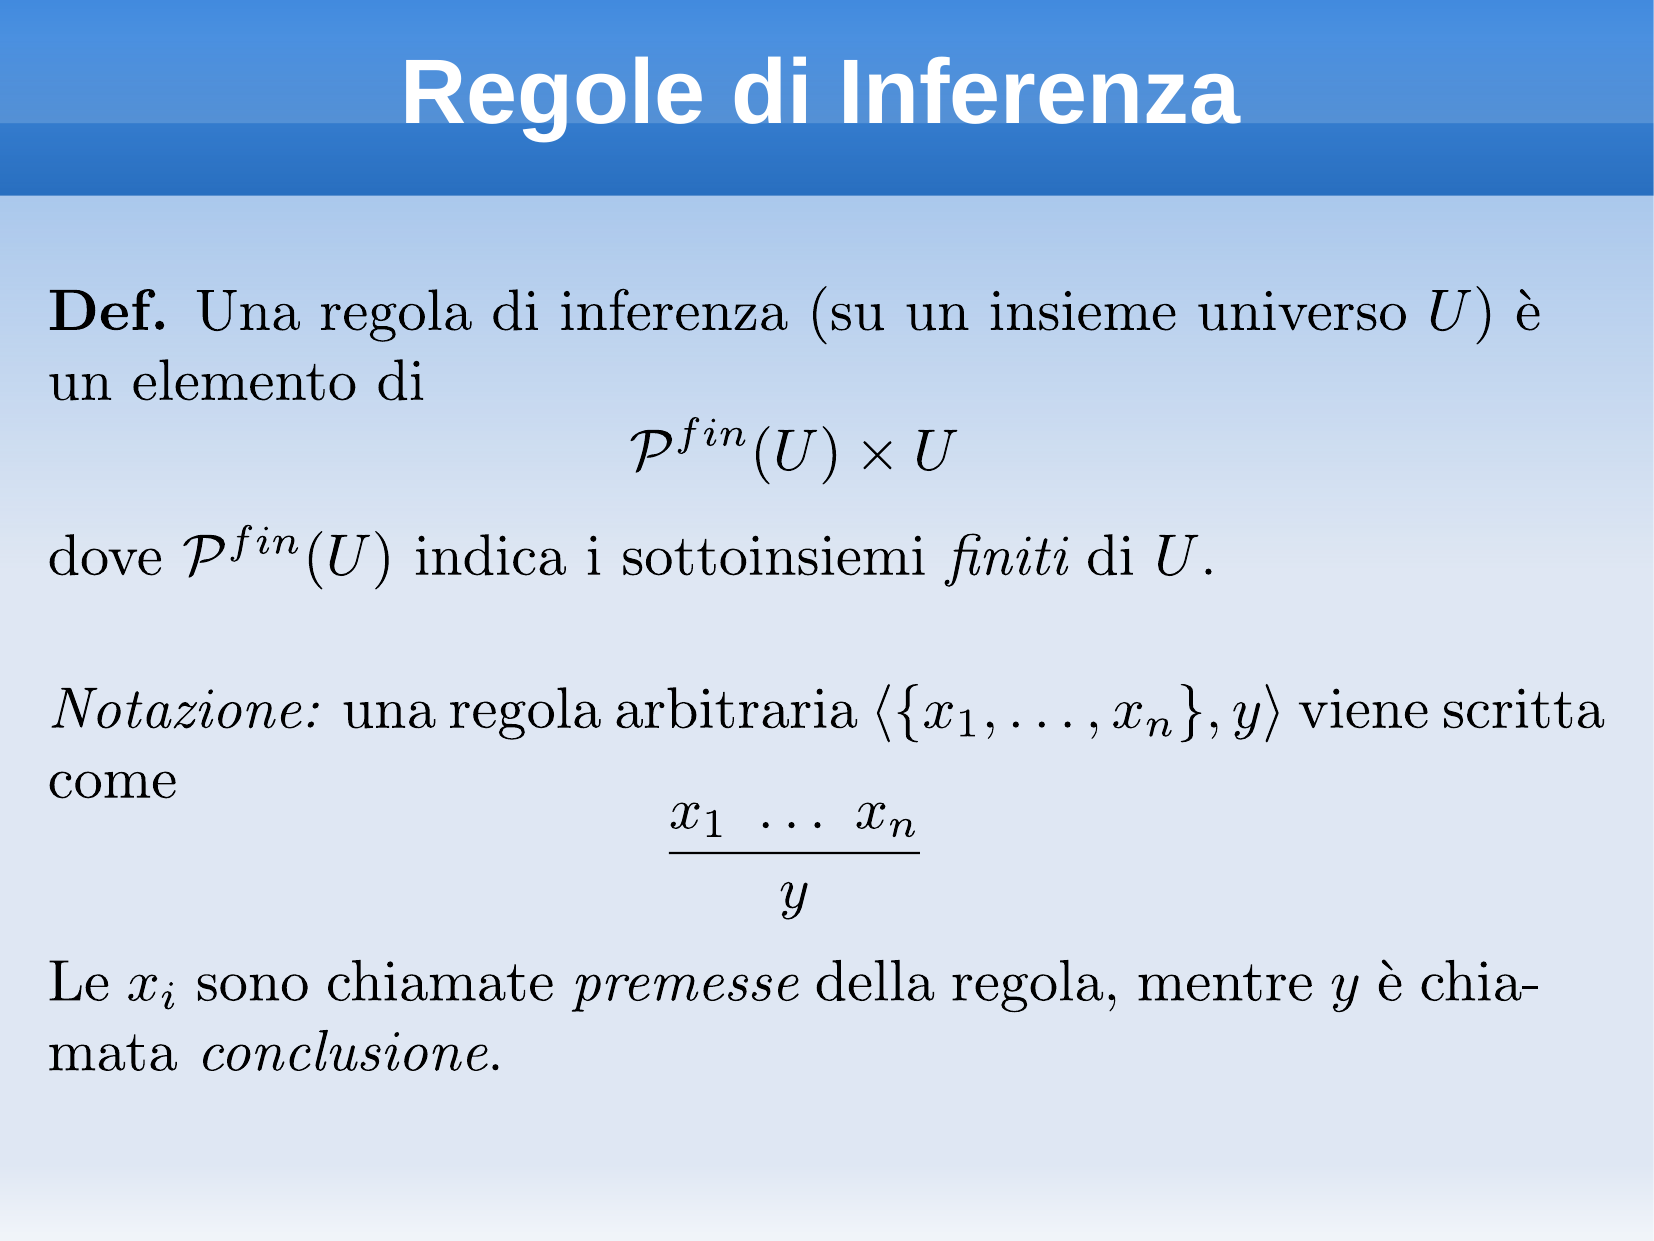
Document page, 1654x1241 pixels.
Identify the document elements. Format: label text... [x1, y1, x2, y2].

title Regole di Inferenza [76, 0, 1565, 196]
picture [0, 0, 1654, 1241]
